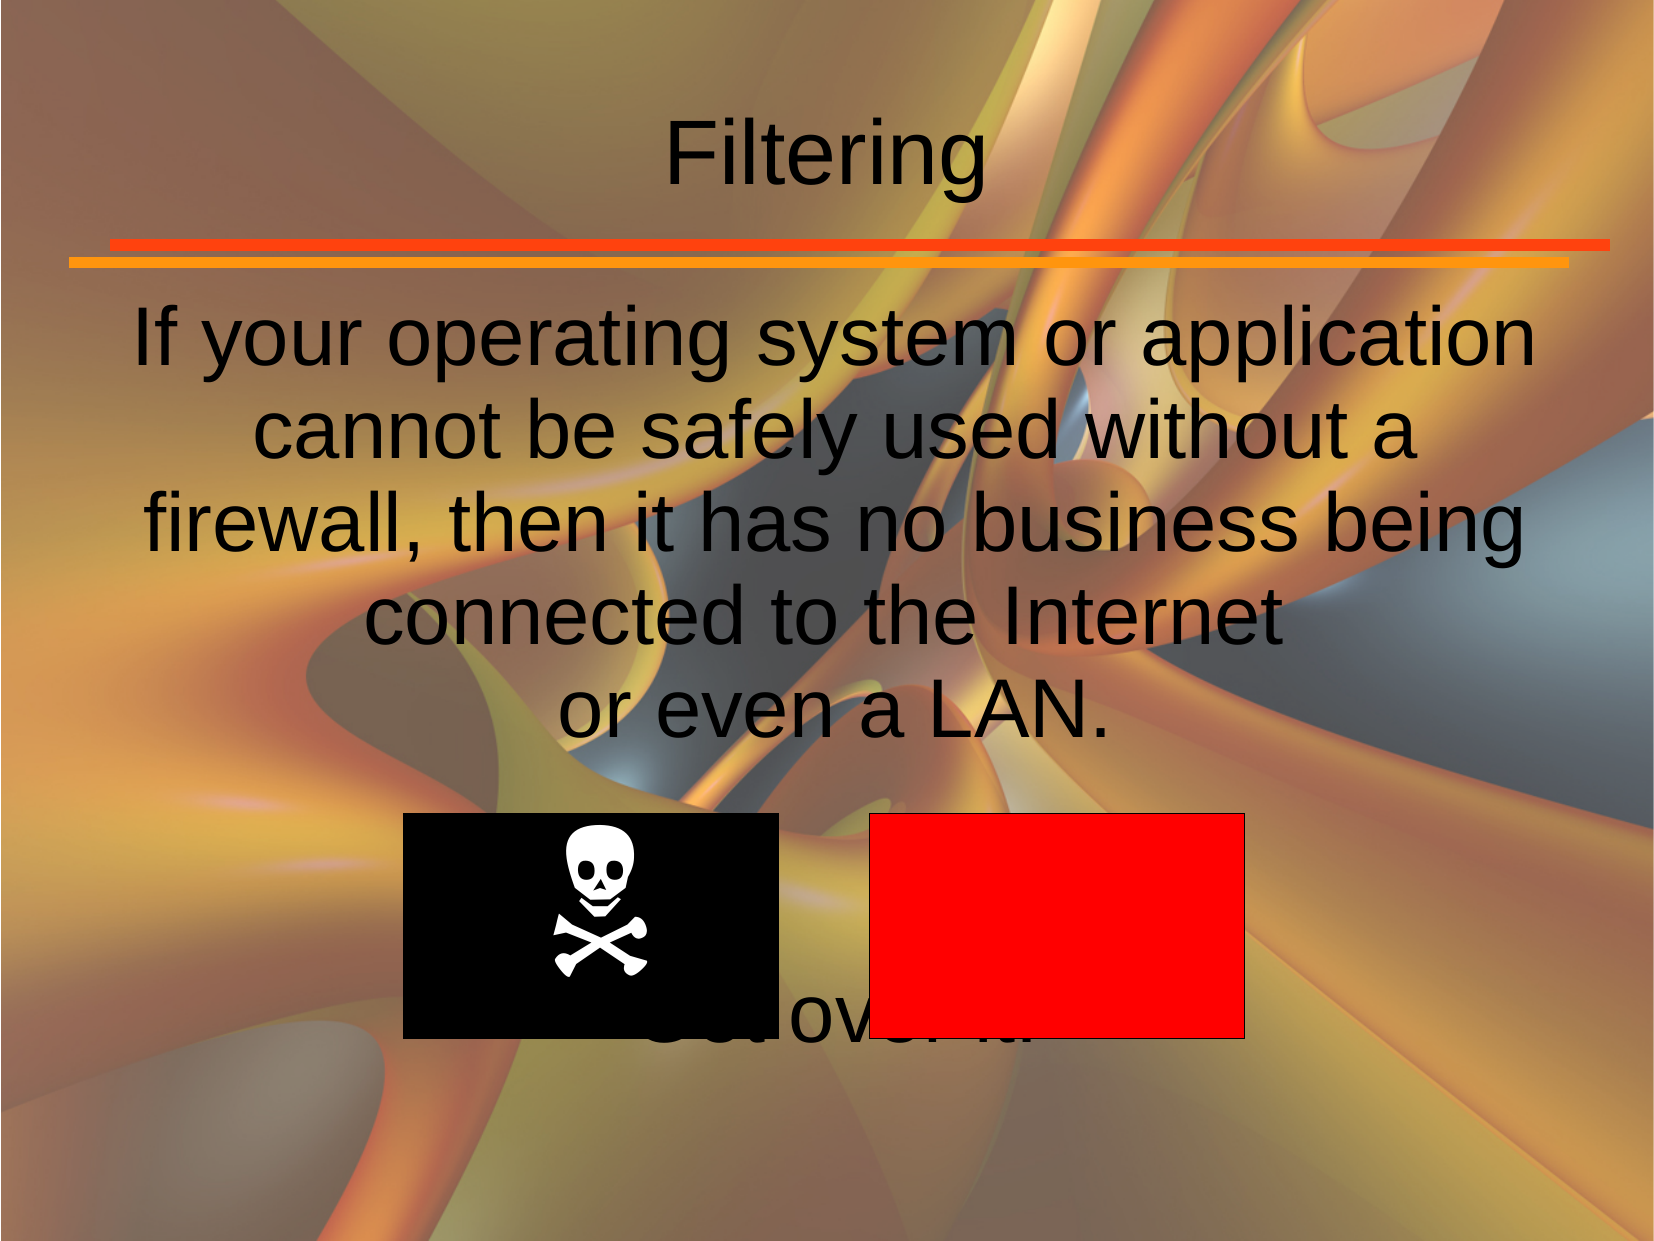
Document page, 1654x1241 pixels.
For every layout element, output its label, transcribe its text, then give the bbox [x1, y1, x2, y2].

title Filtering [82, 49, 1571, 257]
text_box [869, 813, 1245, 1039]
text_box  [403, 813, 779, 1039]
list If your operating system or application cannot be safely used without a firewall, then it has no business being connected to the Internet or even a LAN. Get over it. [82, 290, 1571, 1186]
